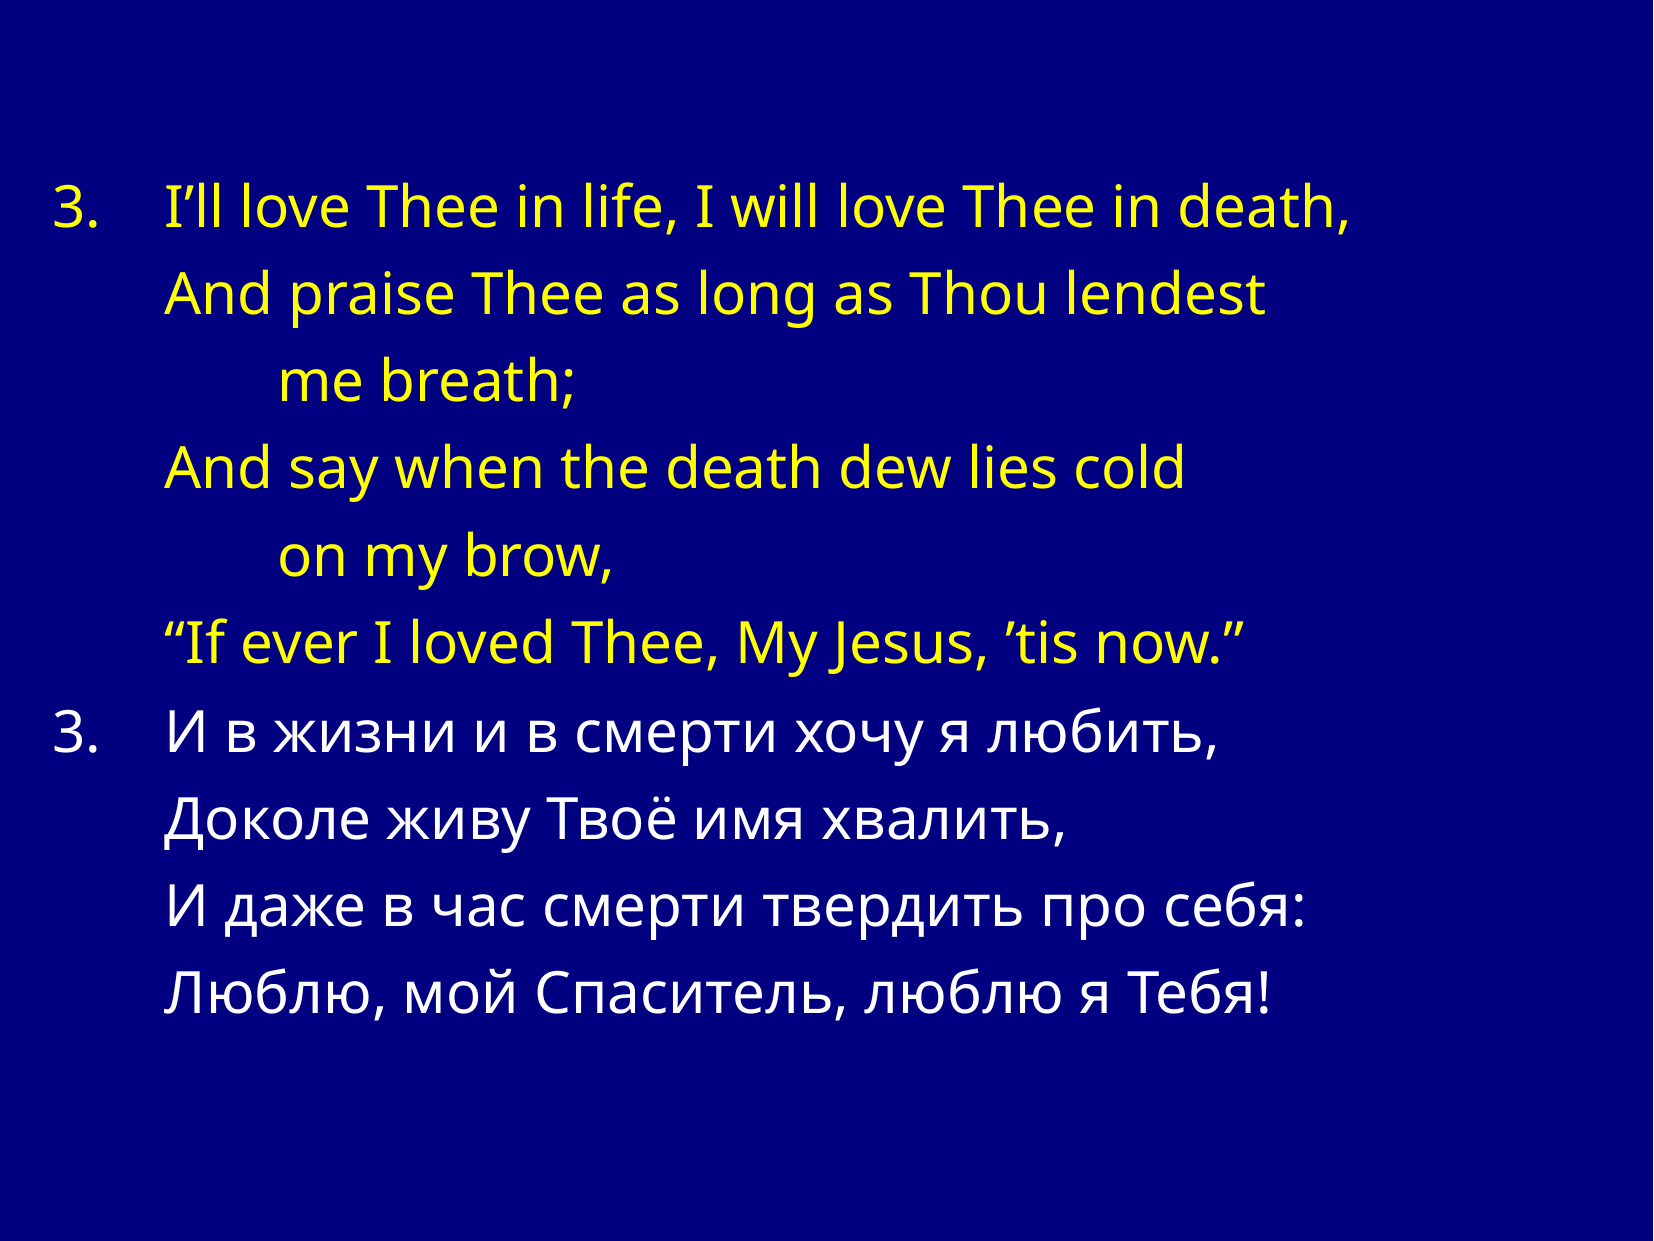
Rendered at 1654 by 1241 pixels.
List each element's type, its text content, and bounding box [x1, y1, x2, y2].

text_box 3. I’ll love Thee in life, I will love Thee in death, And praise Thee as long as Thou lendest me breath; And say when the death dew lies cold on my brow, “If ever I loved Thee, My Jesus, ’tis now.” [37, 150, 1653, 638]
text_box 3. И в жизни и в смерти хочу я любить, Доколе живу Твоё имя хвалить, И даже в час смерти твердить про себя: Люблю, мой Спаситель, люблю я Тебя! [37, 675, 1576, 1163]
